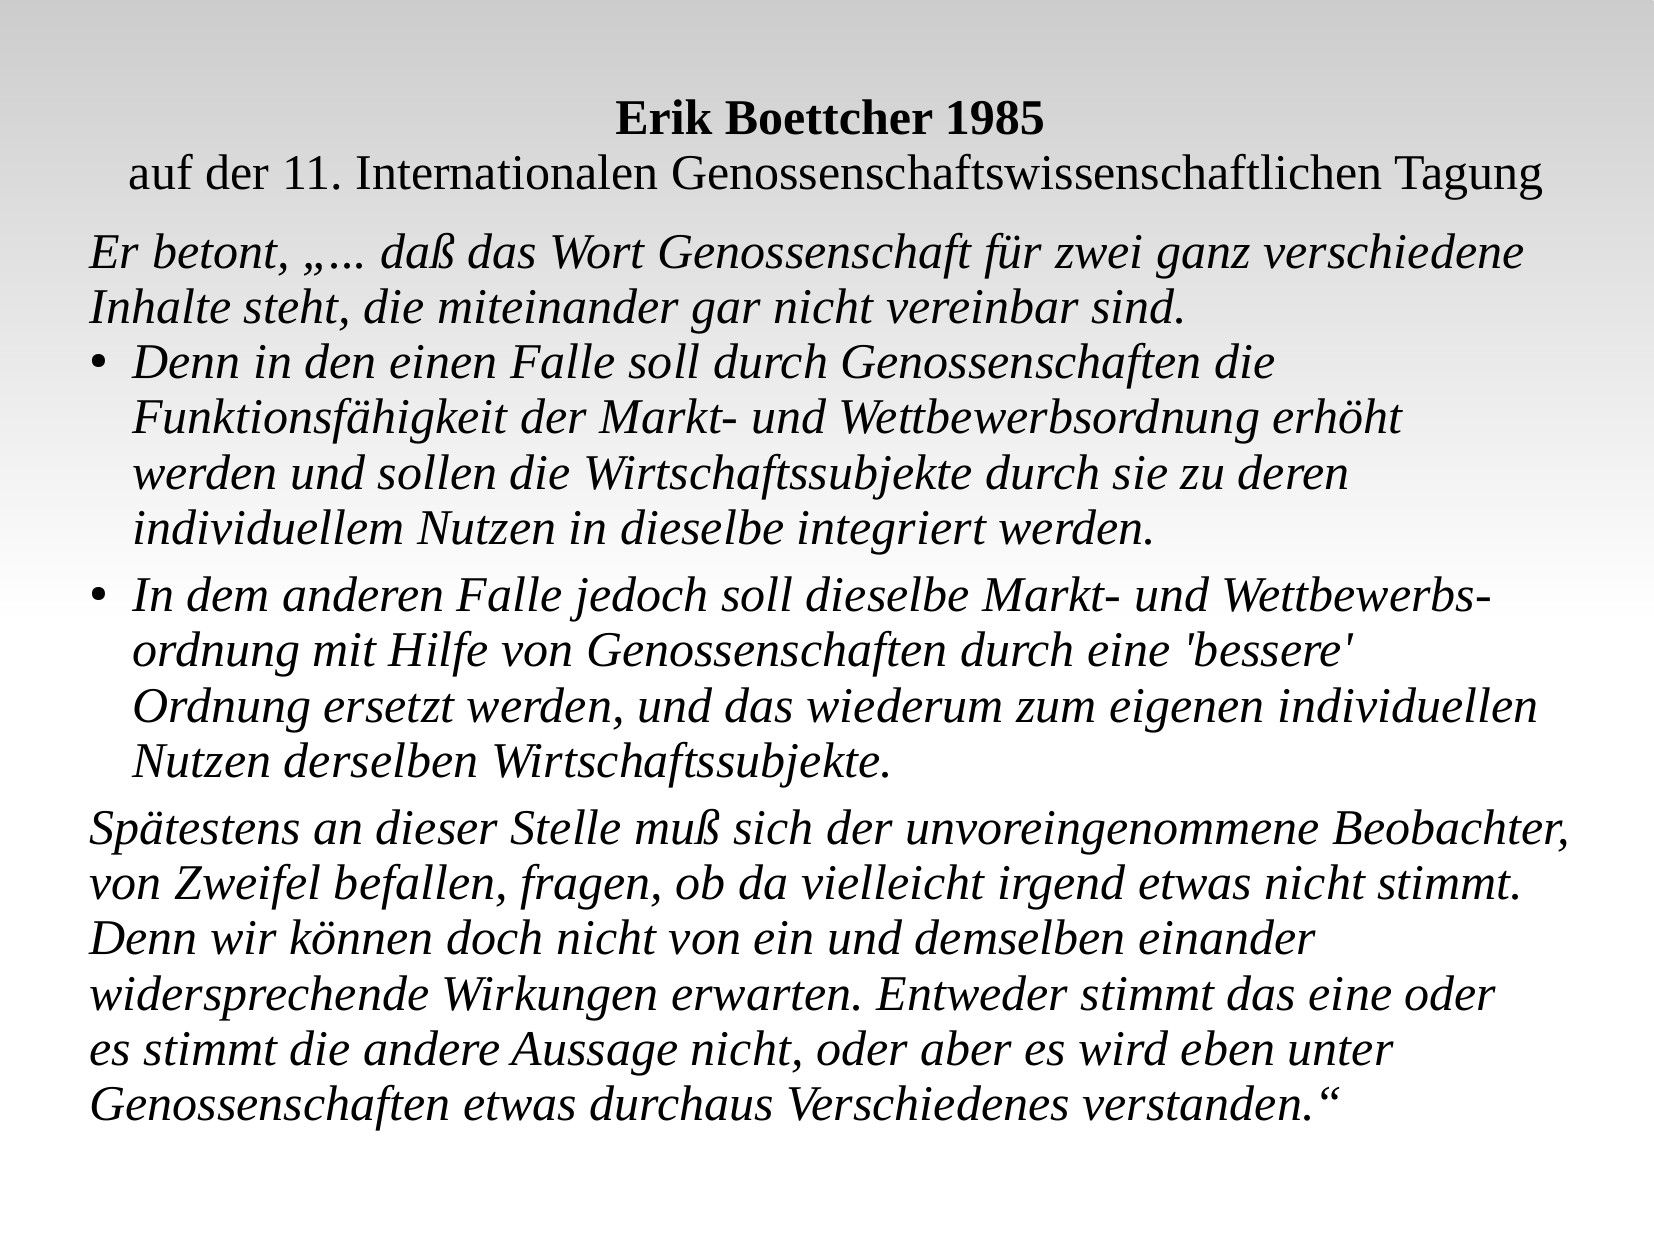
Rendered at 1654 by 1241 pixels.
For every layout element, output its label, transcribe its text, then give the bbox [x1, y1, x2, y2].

text_box Erik Boettcher 1985 auf der 11. Internationalen Genossenschaftswissenschaftlichen Tagung Er betont, „... daß das Wort Genossenschaft für zwei ganz verschiedene Inhalte steht, die miteinander gar nicht vereinbar sind. Denn in den einen Falle soll durch Genossenschaften die Funktionsfähigkeit der Markt- und Wettbewerbsordnung erhöht werden und sollen die Wirtschaftssubjekte durch sie zu deren individuellem Nutzen in dieselbe integriert werden. In dem anderen Falle jedoch soll dieselbe Markt- und Wettbewerbs- ordnung mit Hilfe von Genossenschaften durch eine 'bessere' Ordnung ersetzt werden, und das wiederum zum eigenen individuellen Nutzen derselben Wirtschaftssubjekte. Spätestens an dieser Stelle muß sich der unvoreingenommene Beobachter, von Zweifel befallen, fragen, ob da vielleicht irgend etwas nicht stimmt. Denn wir können doch nicht von ein und demselben einander widersprechende Wirkungen erwarten. Entweder stimmt das eine oder es stimmt die andere Aussage nicht, oder aber es wird eben unter Genossenschaften etwas durchaus Verschiedenes verstanden.“ [74, 82, 1606, 1140]
